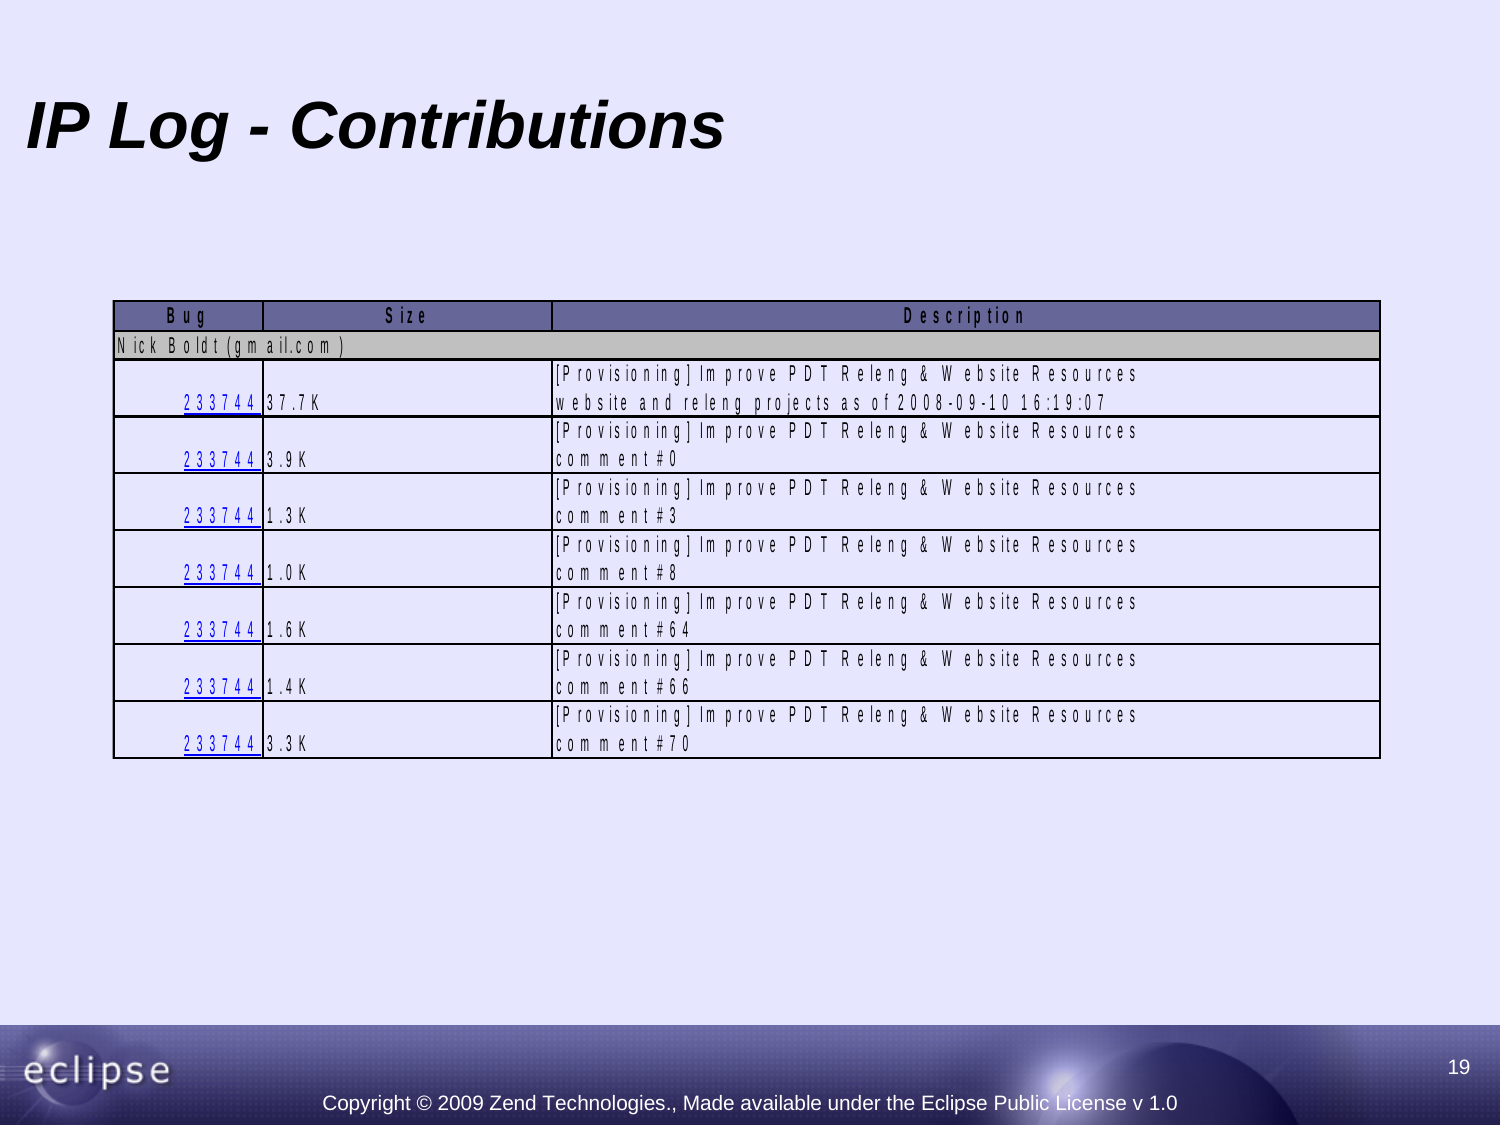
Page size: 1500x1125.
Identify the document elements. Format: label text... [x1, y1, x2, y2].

title IP Log - Contributions [26, 84, 1474, 172]
picture [112, 299, 1382, 759]
picture [0, 1025, 1500, 1125]
